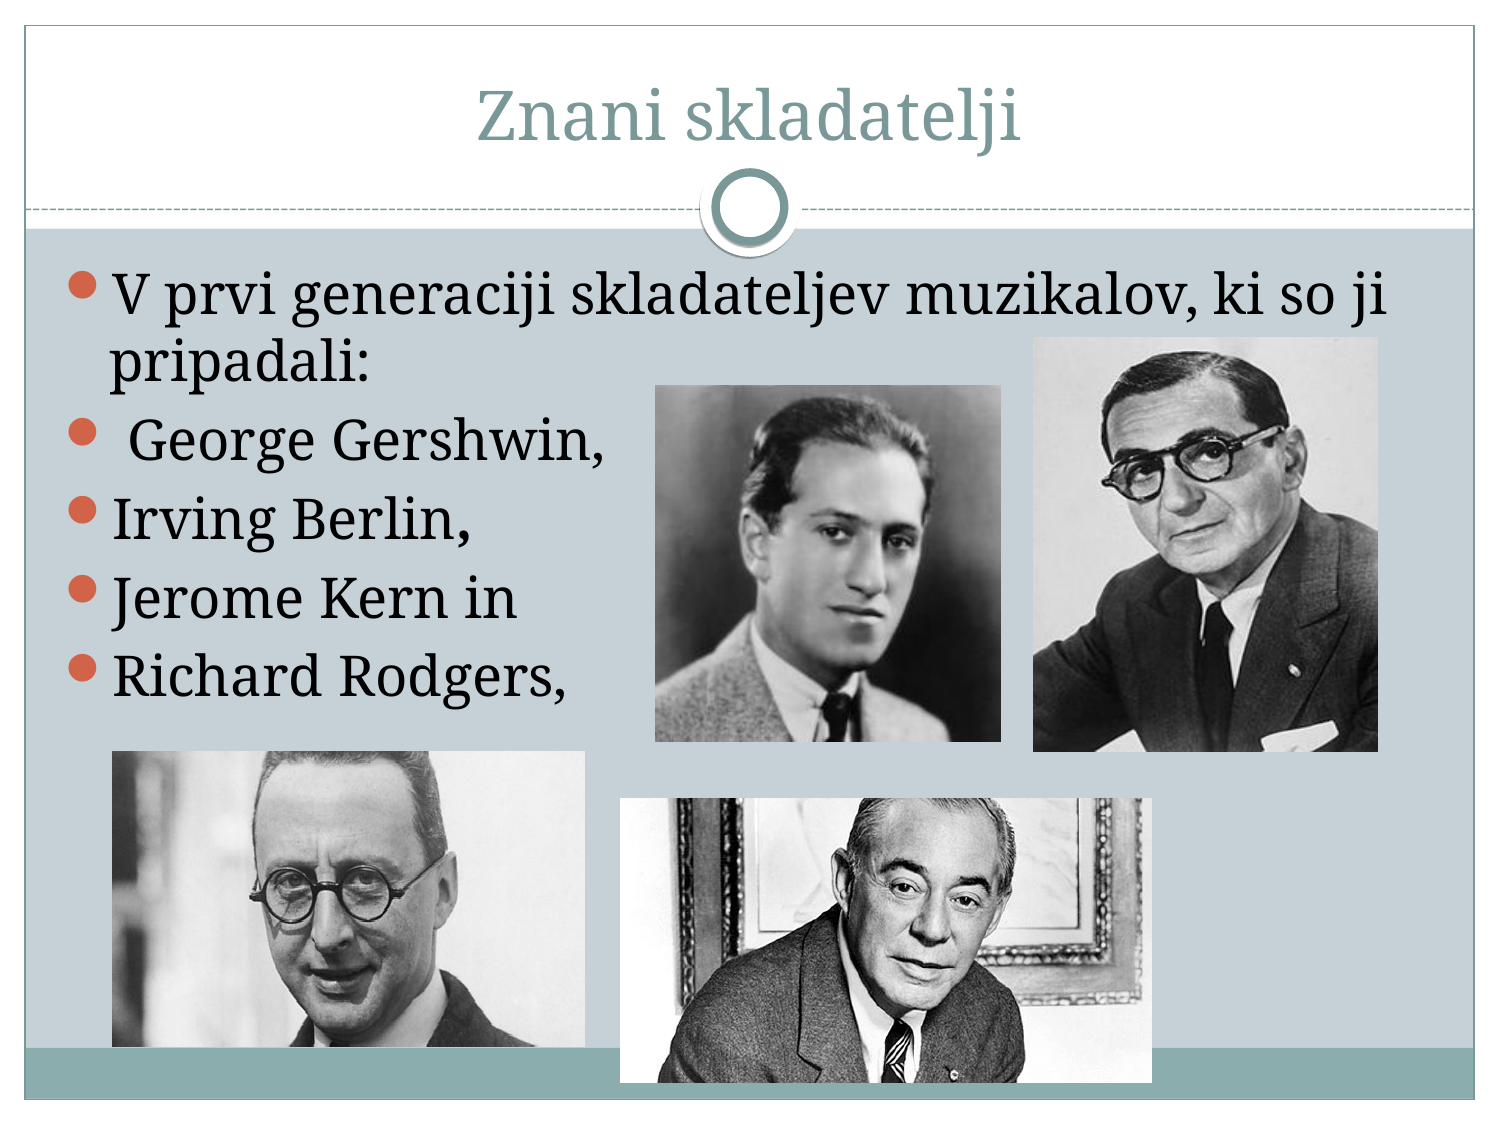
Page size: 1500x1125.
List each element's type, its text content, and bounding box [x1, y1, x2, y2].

picture [1033, 337, 1378, 752]
picture [655, 385, 1001, 742]
title Znani skladatelji [49, 37, 1450, 162]
list V prvi generaciji skladateljev muzikalov, ki so ji pripadali: George Gershwin, Irving Berlin, Jerome Kern in Richard Rodgers, [49, 250, 1445, 1001]
picture [112, 751, 585, 1047]
picture [620, 798, 1152, 1083]
